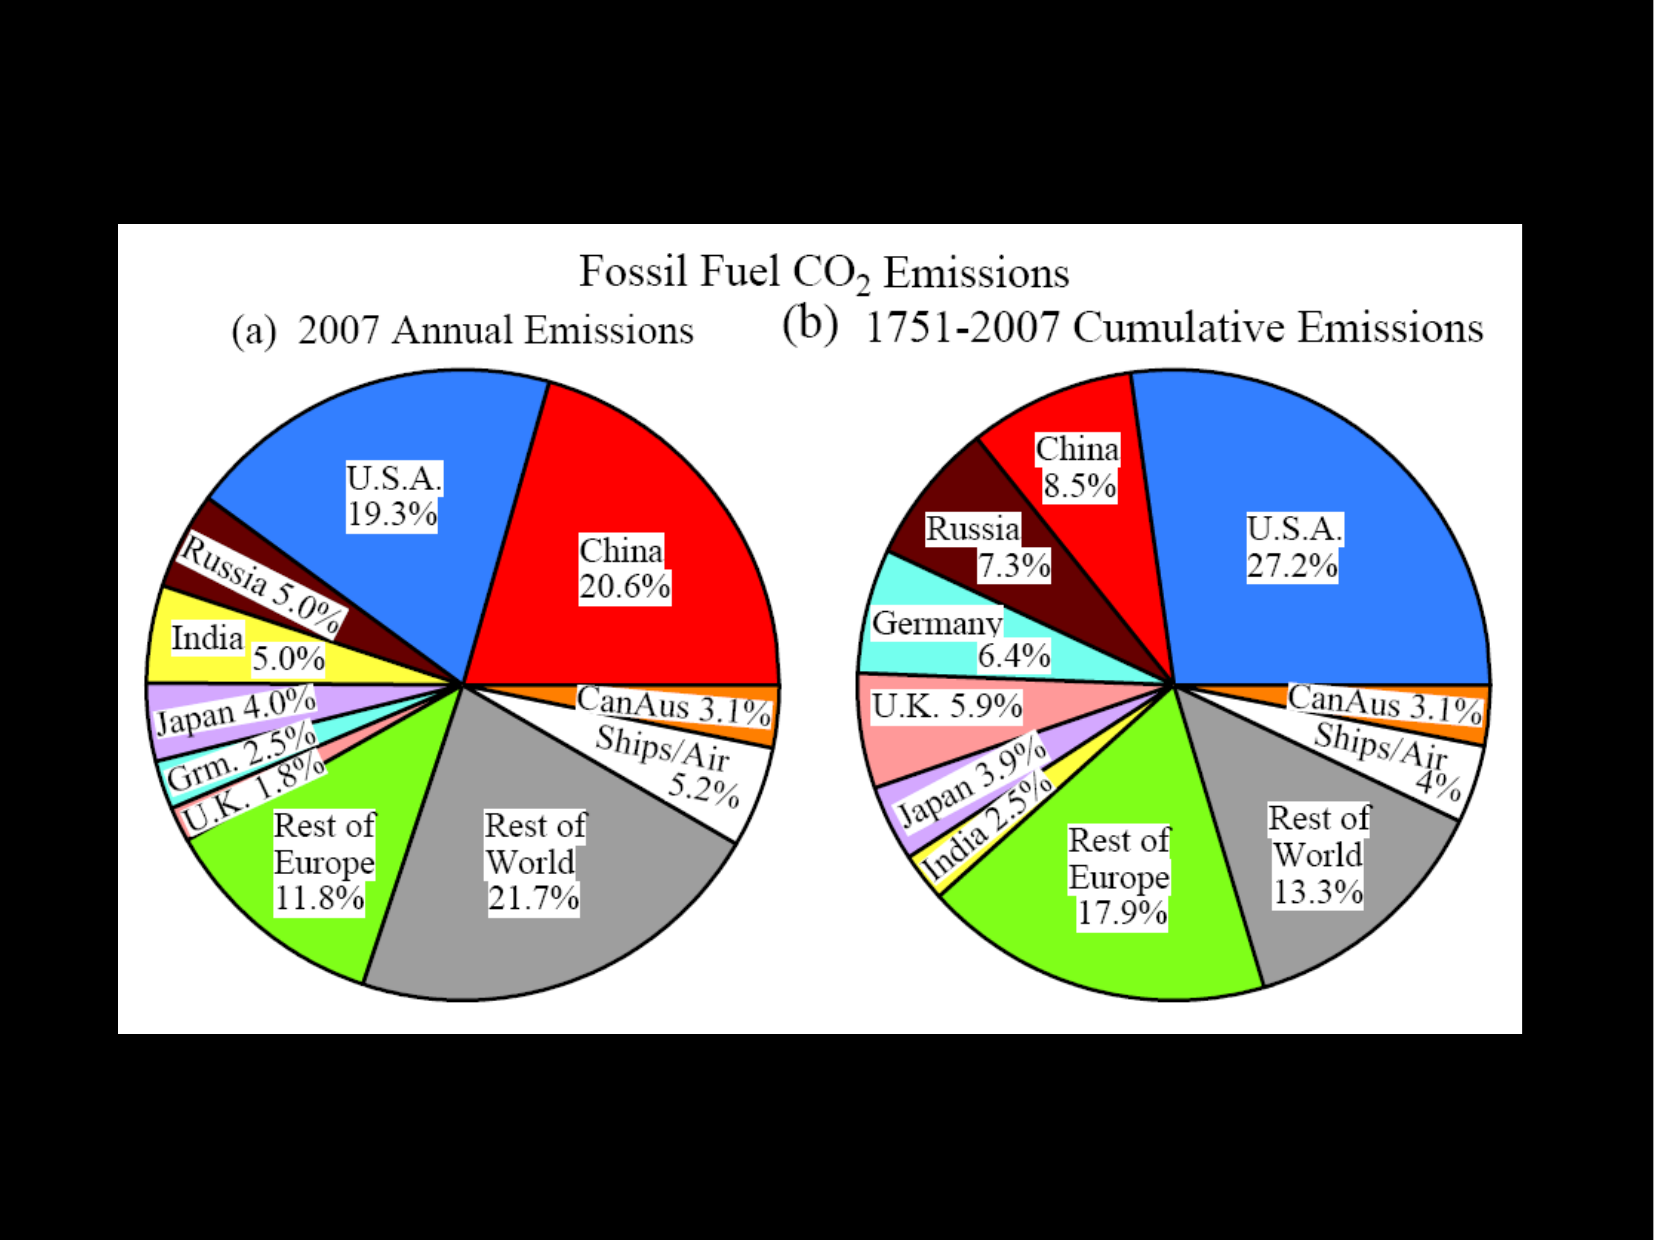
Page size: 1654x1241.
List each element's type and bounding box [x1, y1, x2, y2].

picture [118, 224, 1523, 1034]
